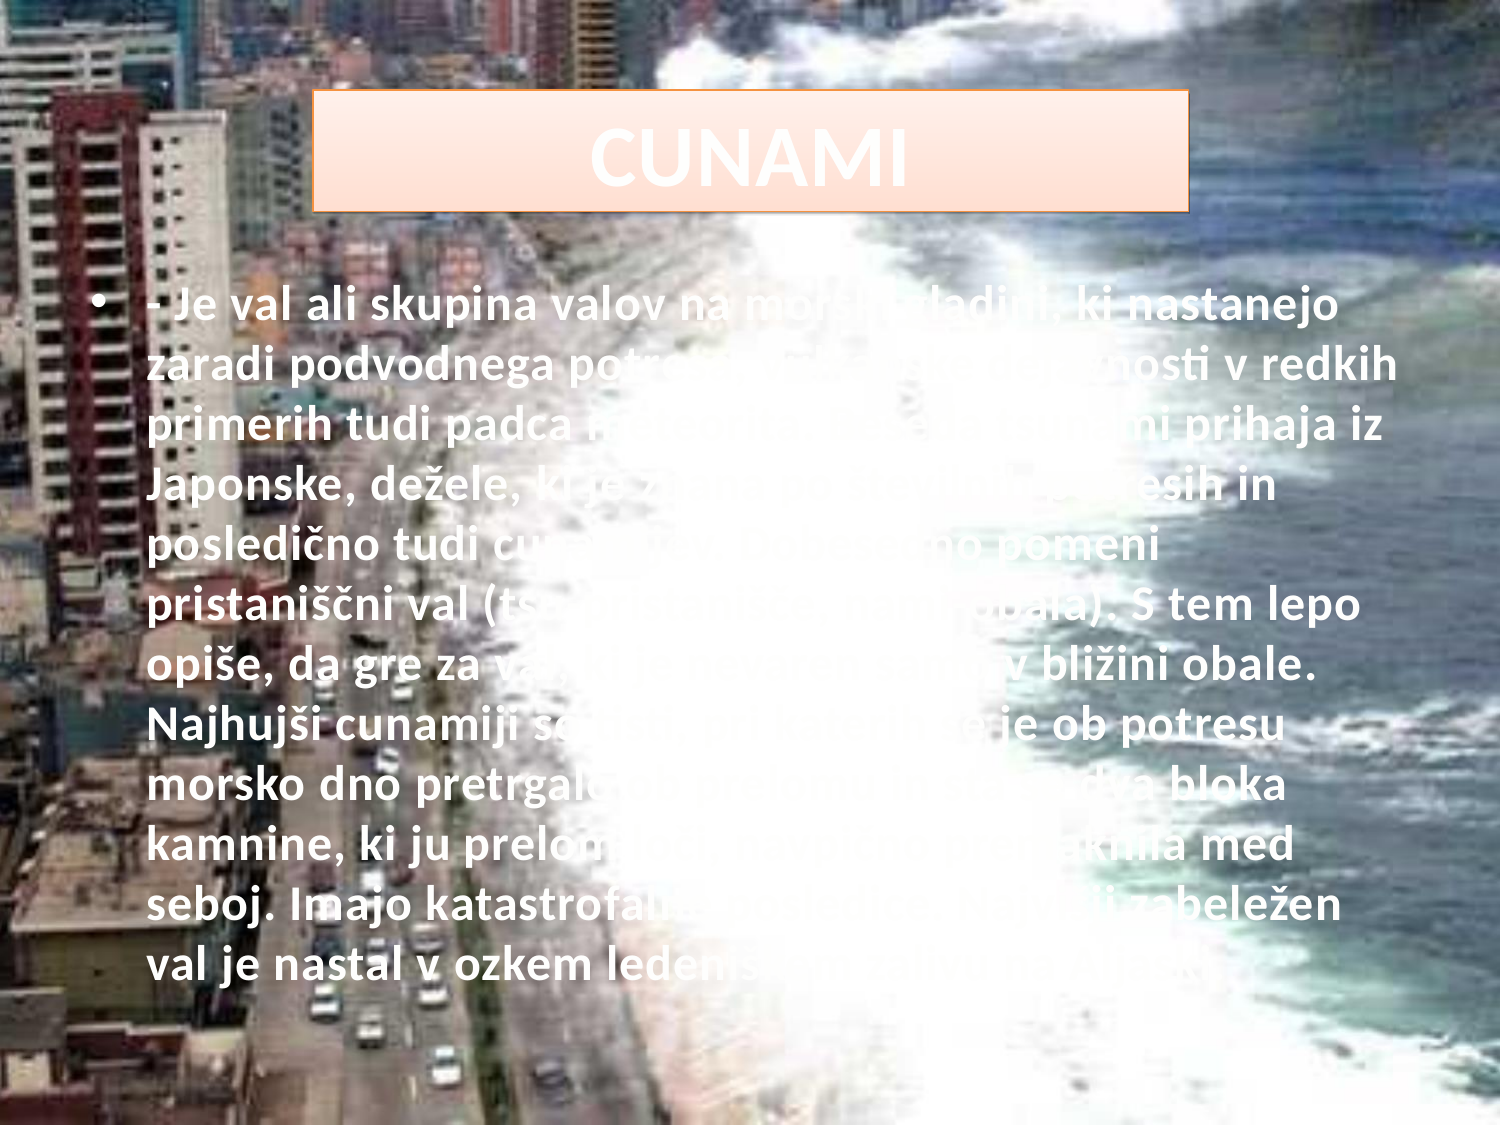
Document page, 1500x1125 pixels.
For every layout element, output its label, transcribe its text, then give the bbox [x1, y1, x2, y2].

list - Je val ali skupina valov na morski gladini, ki nastanejo zaradi podvodnega potresa, vulkanske dejavnosti v redkih primerih tudi padca meteorita. Beseda tsunami prihaja iz Japonske, dežele, ki je znana po številnih potresih in posledično tudi cunamijev. Dobesedno pomeni pristaniščni val (tsu-pristanišče, nami-obala). S tem lepo opiše, da gre za val, ki je nevaren samo v bližini obale. Najhujši cunamiji so tisti, pri katerih se je ob potresu morsko dno pretrgalo ob prelomu in sta se dva bloka kamnine, ki ju prelom loči, navpično premaknila med seboj. Imajo katastrofalne posledice. Najvišji zabeležen val je nastal v ozkem ledeniškem zalivu na Aljaski. [75, 262, 1425, 1005]
title CUNAMI [312, 90, 1189, 212]
picture [0, 0, 1500, 1125]
